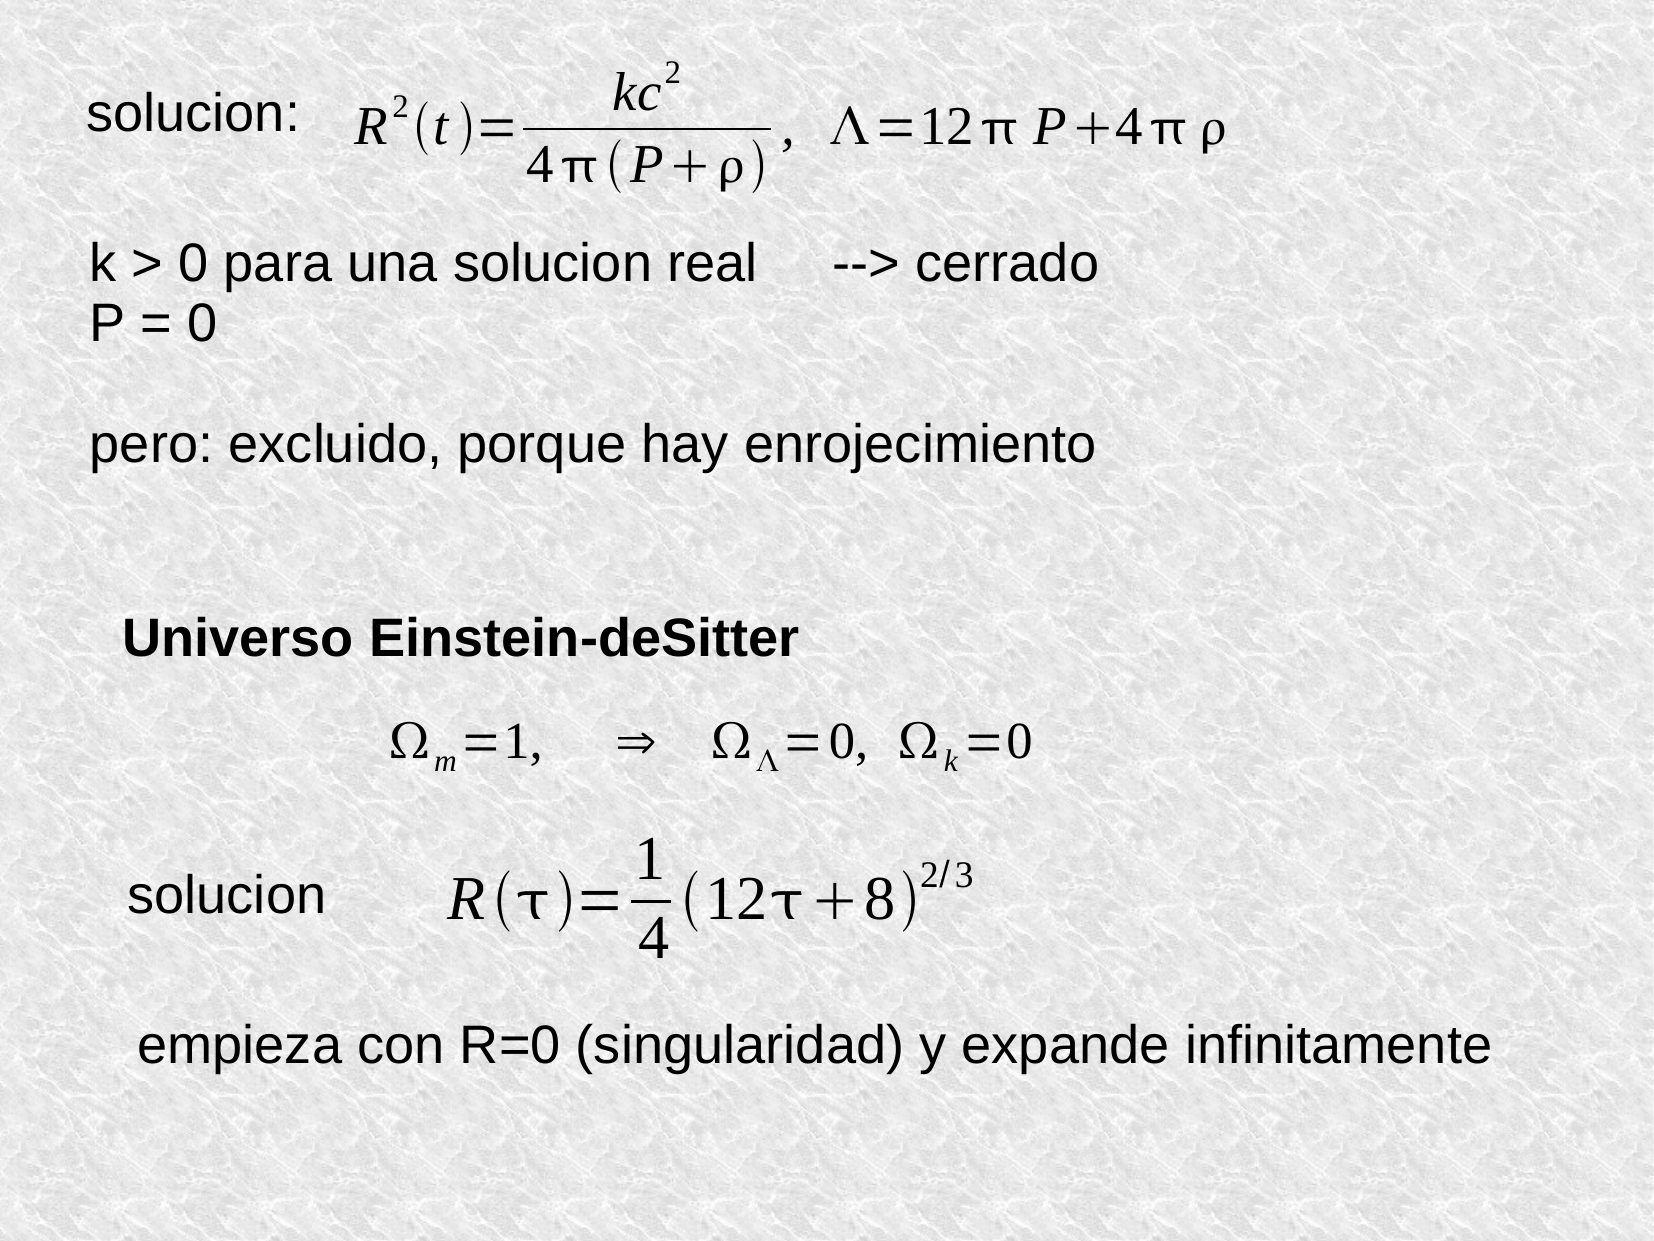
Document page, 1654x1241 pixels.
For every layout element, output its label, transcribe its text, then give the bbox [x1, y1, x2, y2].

picture [0, 0, 1654, 1241]
chart [375, 712, 1047, 778]
chart [337, 55, 1243, 195]
text_box empieza con R=0 (singularidad) y expande infinitamente [122, 1007, 1388, 1088]
text_box k > 0 para una solucion real --> cerrado P = 0 pero: excluido, porque hay enrojecimiento [75, 225, 1045, 502]
text_box solucion: [71, 75, 301, 156]
chart [427, 825, 989, 974]
text_box solucion [112, 857, 327, 938]
text_box Universo Einstein-deSitter [107, 600, 750, 686]
